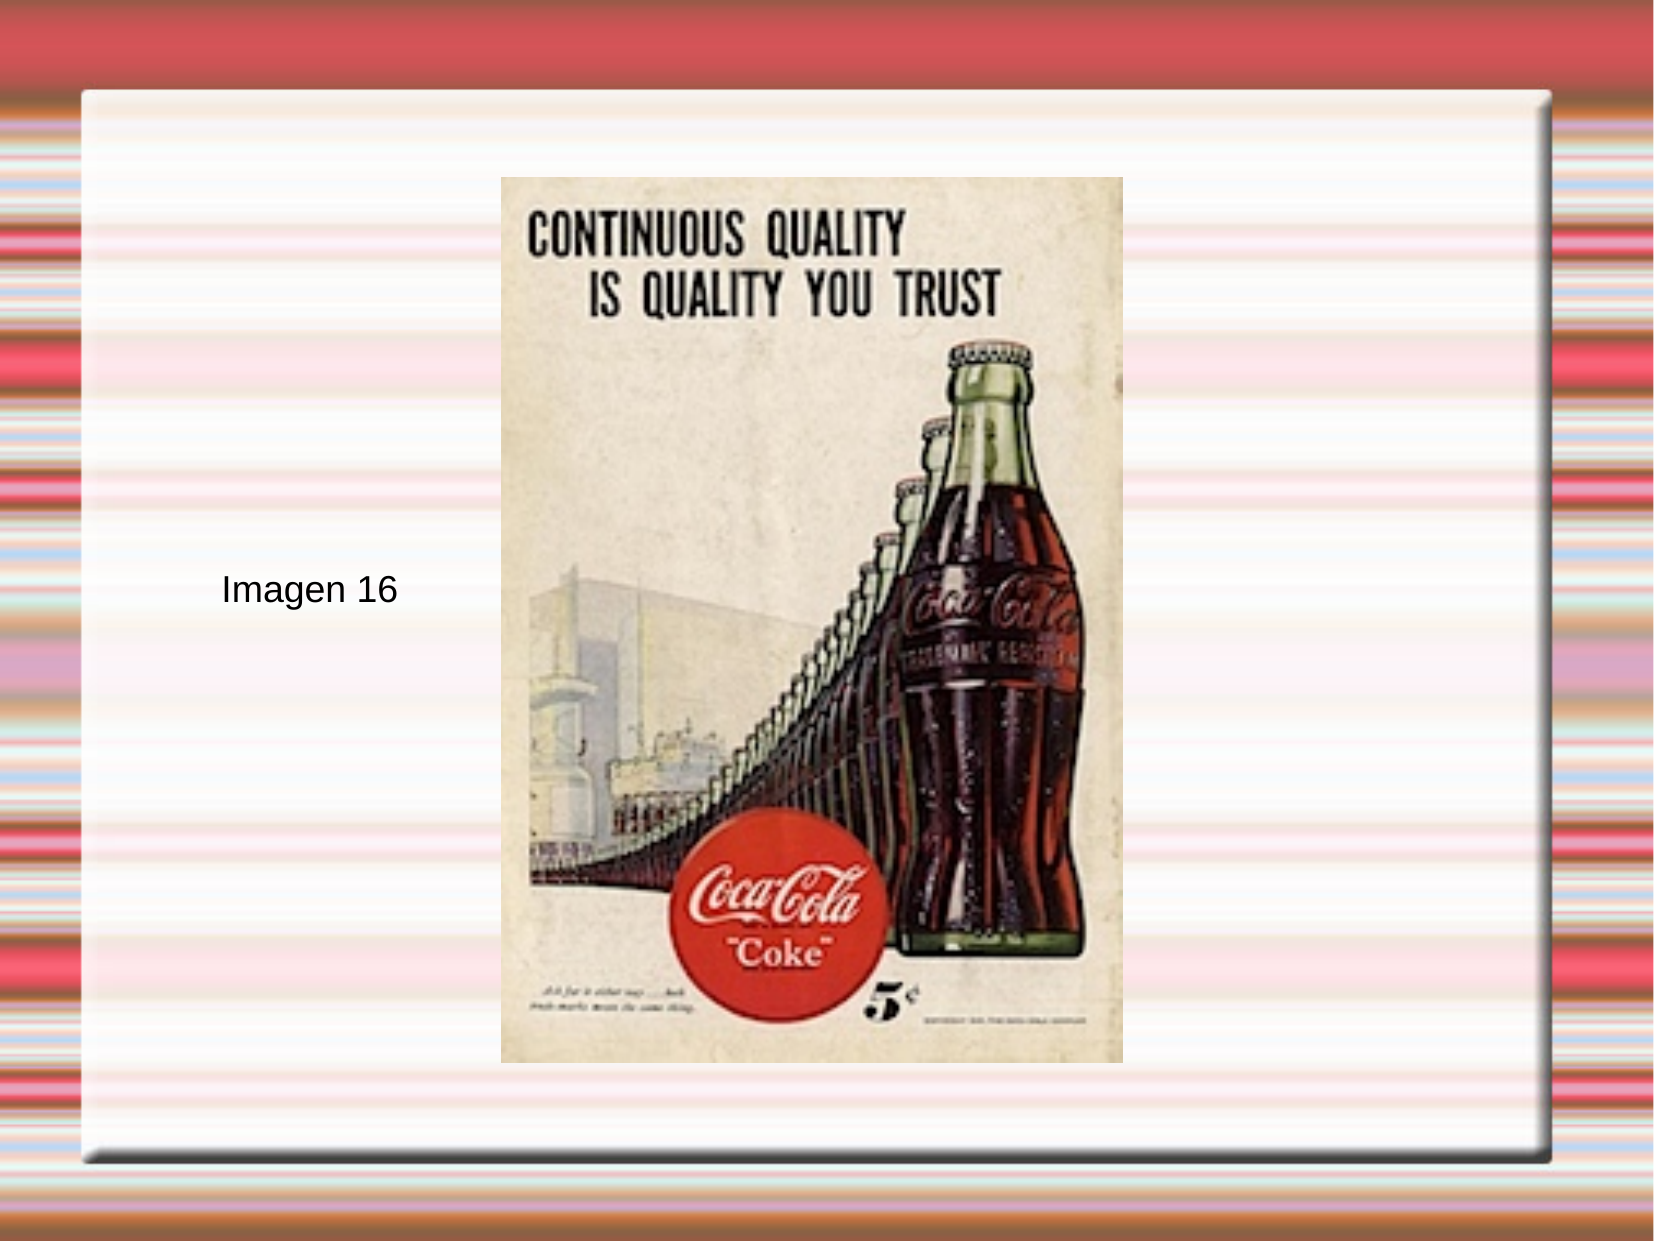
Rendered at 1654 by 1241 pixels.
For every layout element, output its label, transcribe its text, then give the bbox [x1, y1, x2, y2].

picture [0, 0, 1654, 1241]
text_box Imagen 16 [206, 561, 443, 618]
